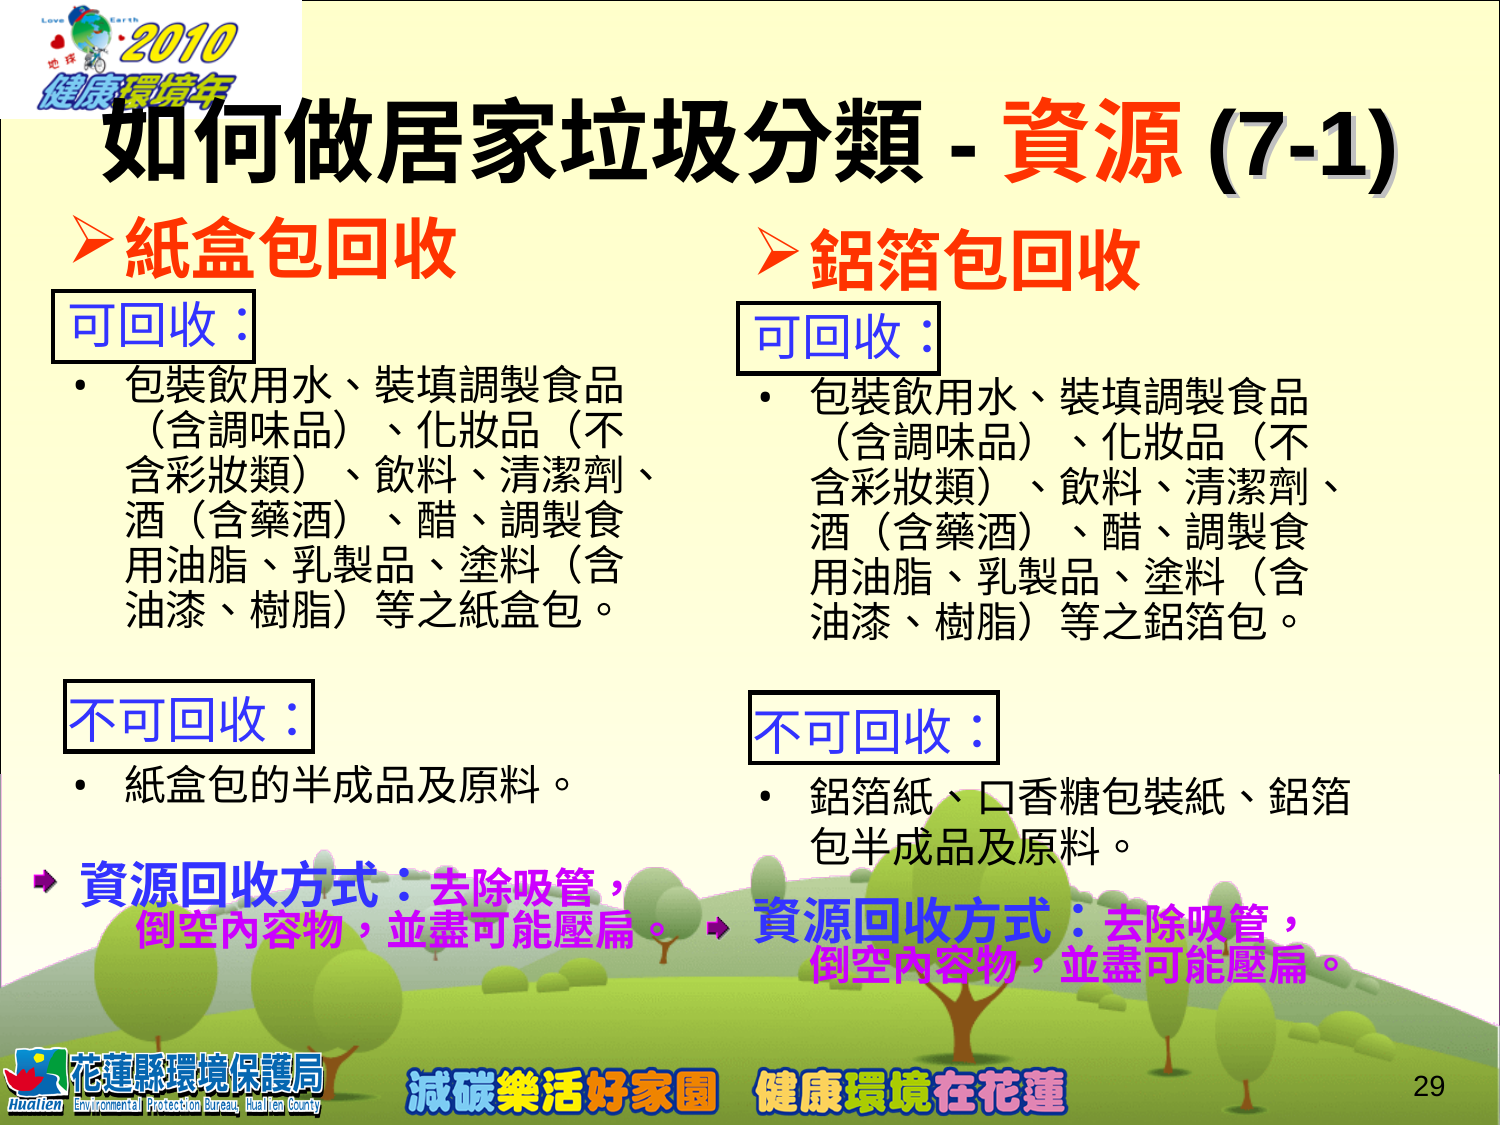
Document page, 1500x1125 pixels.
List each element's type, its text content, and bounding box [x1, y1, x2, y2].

title 如何做居家垃圾分類-資源(7-1) [75, 45, 1426, 233]
picture [0, 774, 1500, 1125]
text_box [738, 302, 939, 374]
text_box 資源回收方式：去除吸管，倒空內容物，並盡可能壓扁。 [64, 857, 656, 1000]
text_box 資源回收方式：去除吸管，倒空內容物，並盡可能壓扁。 [738, 893, 1329, 1036]
text_box 不可回收： 紙盒包的半成品及原料。 [53, 680, 621, 835]
text_box [750, 692, 999, 764]
text_box [53, 290, 254, 362]
picture [996, 846, 1009, 855]
text_box 不可回收： 鋁箔紙、口香糖包裝紙、鋁箔包半成品及原料。 [738, 692, 1388, 846]
text_box 鋁箔包回收 可回收： 包裝飲用水、裝填調製食品（含調味品）、化妝品（不含彩妝類）、飲料、清潔劑、酒（含藥酒）、醋、調製食用油脂、乳製品、塗料（含油漆、樹脂）等之鋁箔包。 [738, 220, 1329, 692]
picture [0, 0, 302, 119]
text_box 紙盒包回收 可回收： 包裝飲用水、裝填調製食品（含調味品）、化妝品（不含彩妝類）、飲料、清潔劑、酒（含藥酒）、醋、調製食用油脂、乳製品、塗料（含油漆、樹脂）等之紙盒包。 [53, 208, 644, 681]
text_box [64, 680, 313, 752]
